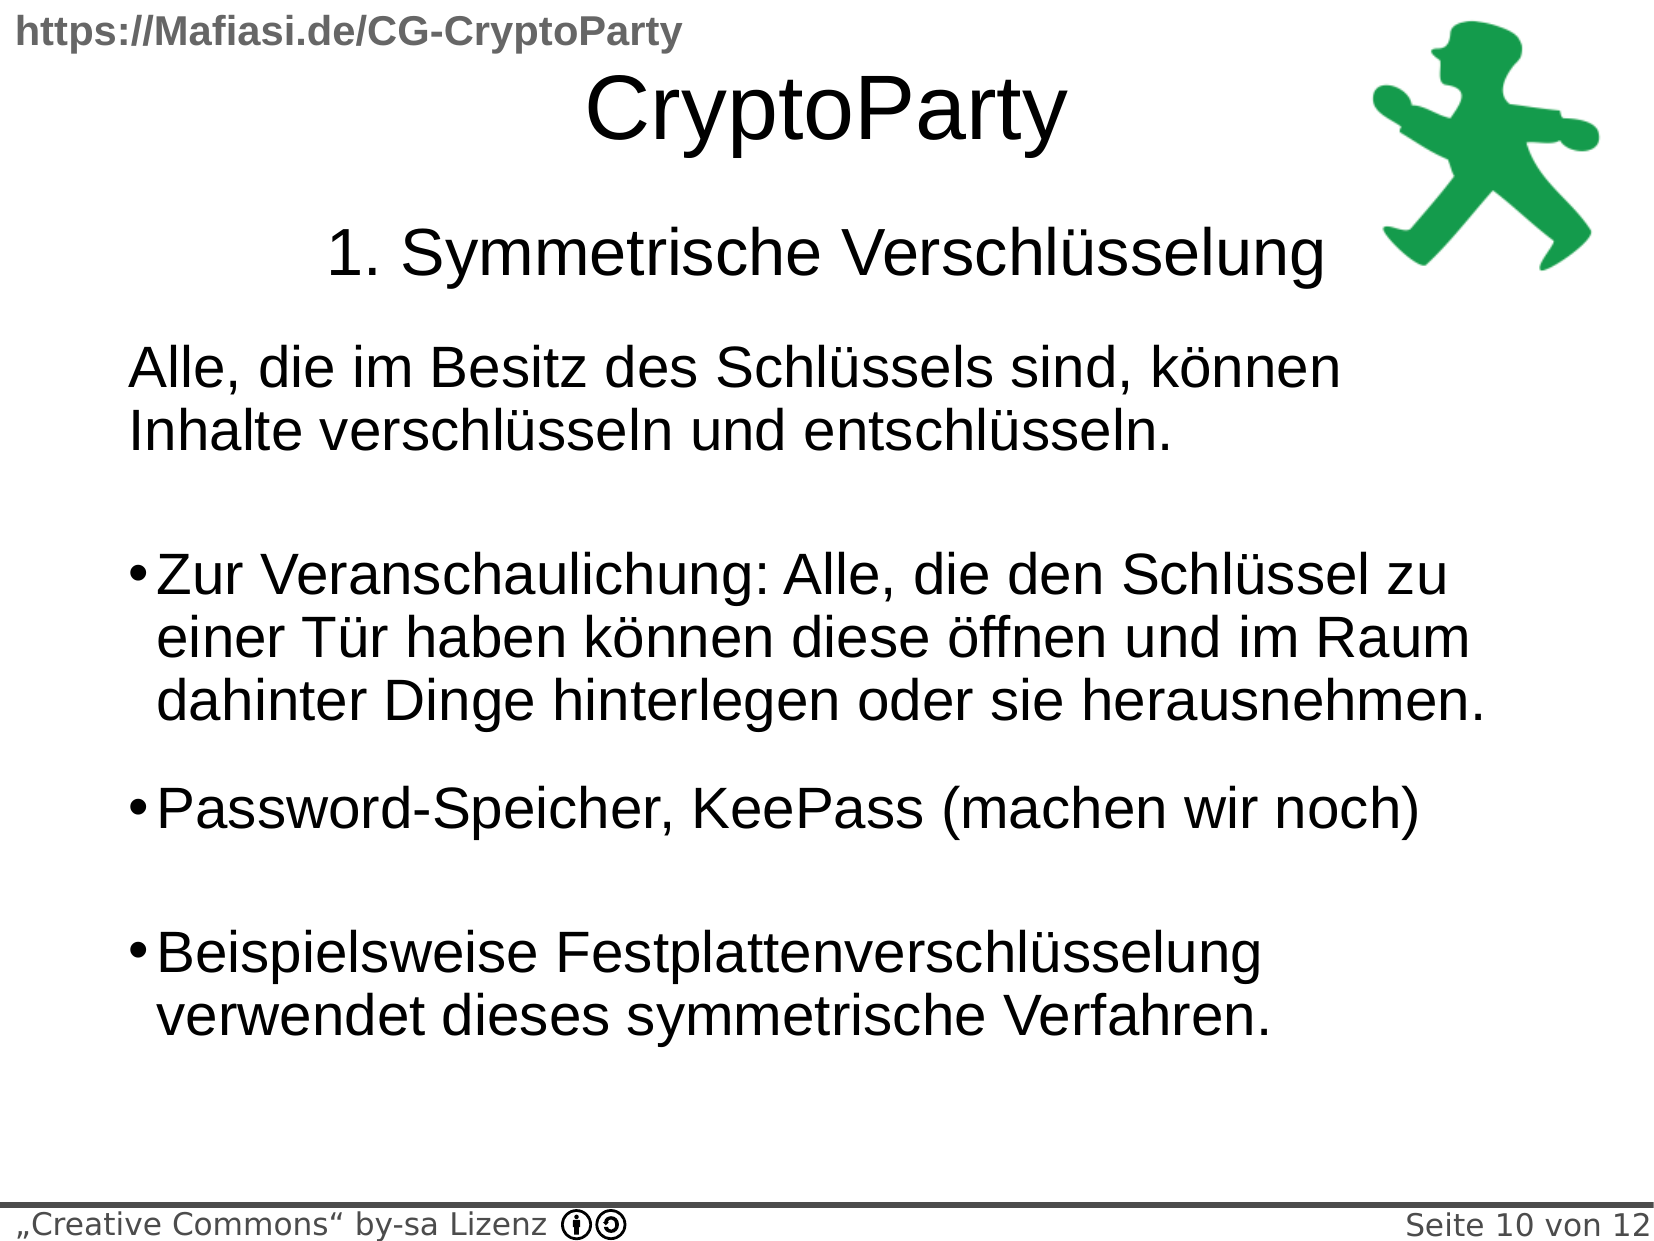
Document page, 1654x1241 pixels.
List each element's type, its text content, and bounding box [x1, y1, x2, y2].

list Alle, die im Besitz des Schlüssels sind, können Inhalte verschlüsseln und entschlüsseln. Zur Veranschaulichung: Alle, die den Schlüssel zu einer Tür haben können diese öffnen und im Raum dahinter Dinge hinterlegen oder sie herausnehmen. Password-Speicher, KeePass (machen wir noch) Beispielsweise Festplattenverschlüsselung verwendet dieses symmetrische Verfahren. [113, 330, 1540, 1117]
picture [1317, 0, 1654, 313]
text_box 1. Symmetrische Verschlüsselung [59, 207, 1595, 297]
